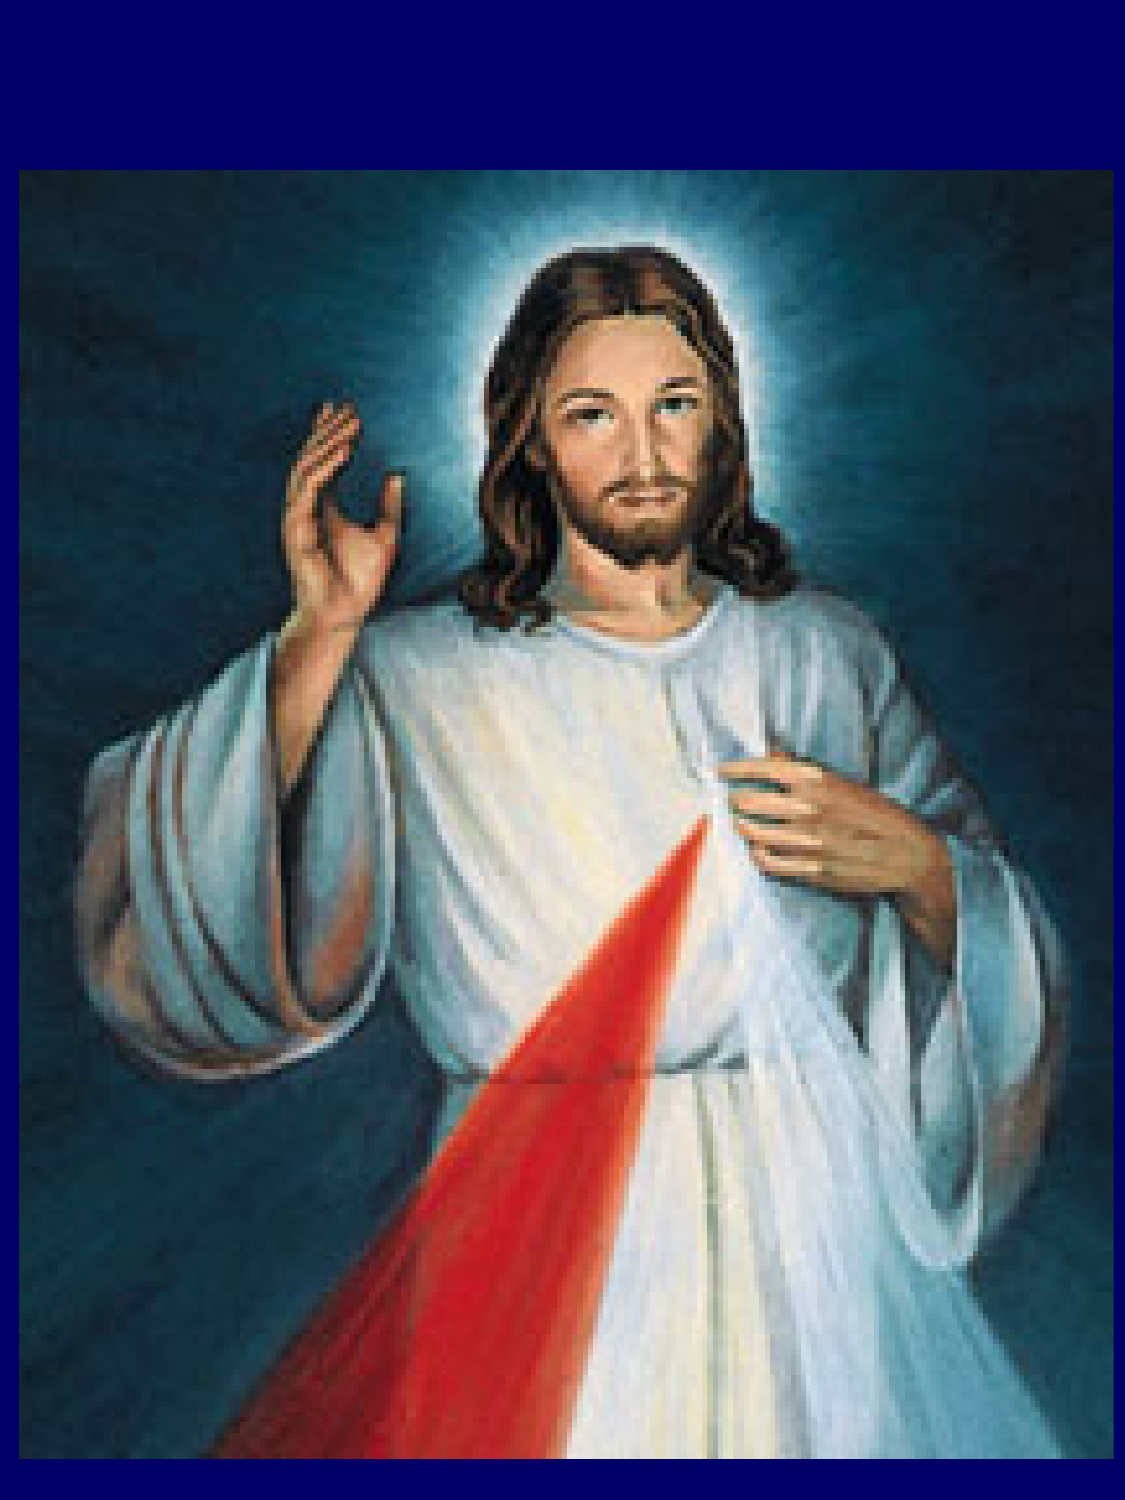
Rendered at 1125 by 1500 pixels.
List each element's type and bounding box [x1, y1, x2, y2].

picture [19, 170, 1114, 1459]
